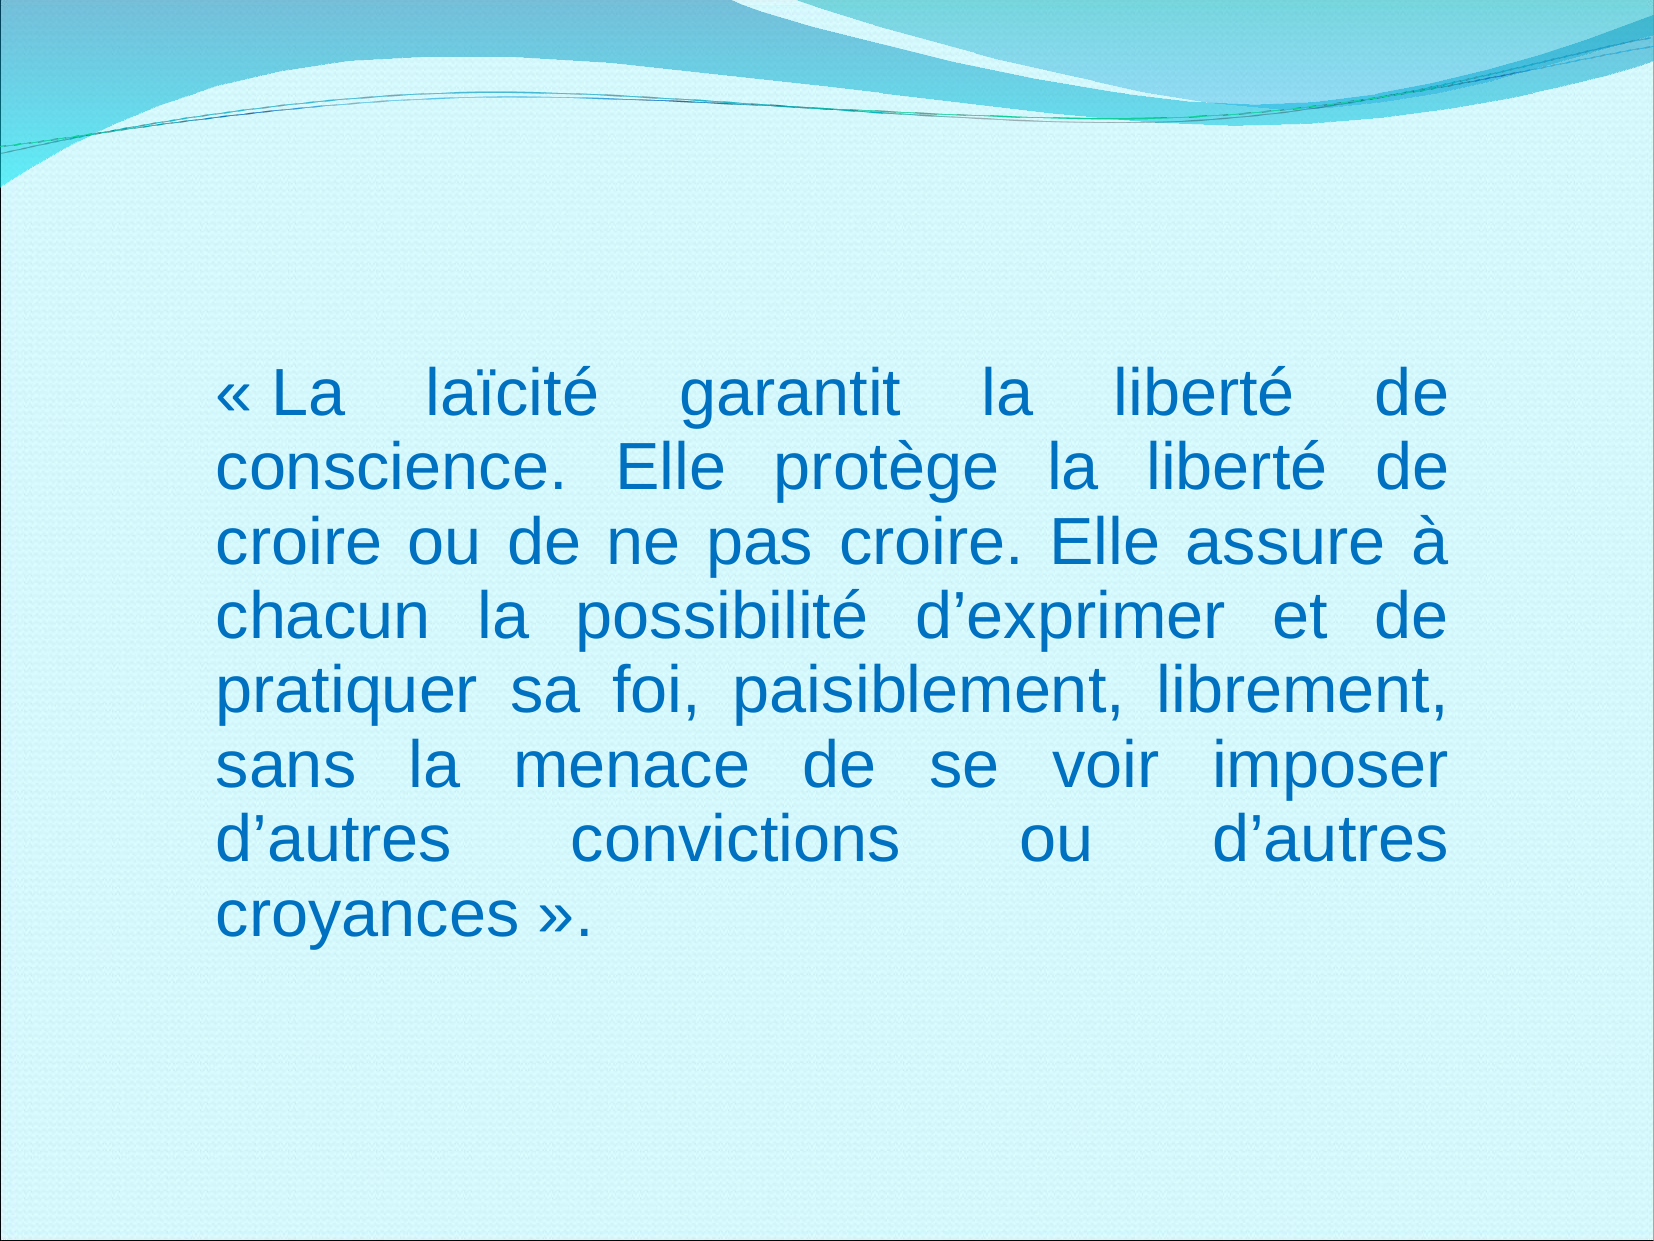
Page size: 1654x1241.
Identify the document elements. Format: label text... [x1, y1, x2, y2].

text_box « La laïcité garantit la liberté de conscience. Elle protège la liberté de croire ou de ne pas croire. Elle assure à chacun la possibilité d’exprimer et de pratiquer sa foi, paisiblement, librement, sans la menace de se voir imposer d’autres convictions ou d’autres croyances ». [200, 348, 1465, 959]
picture [0, 0, 1654, 1241]
